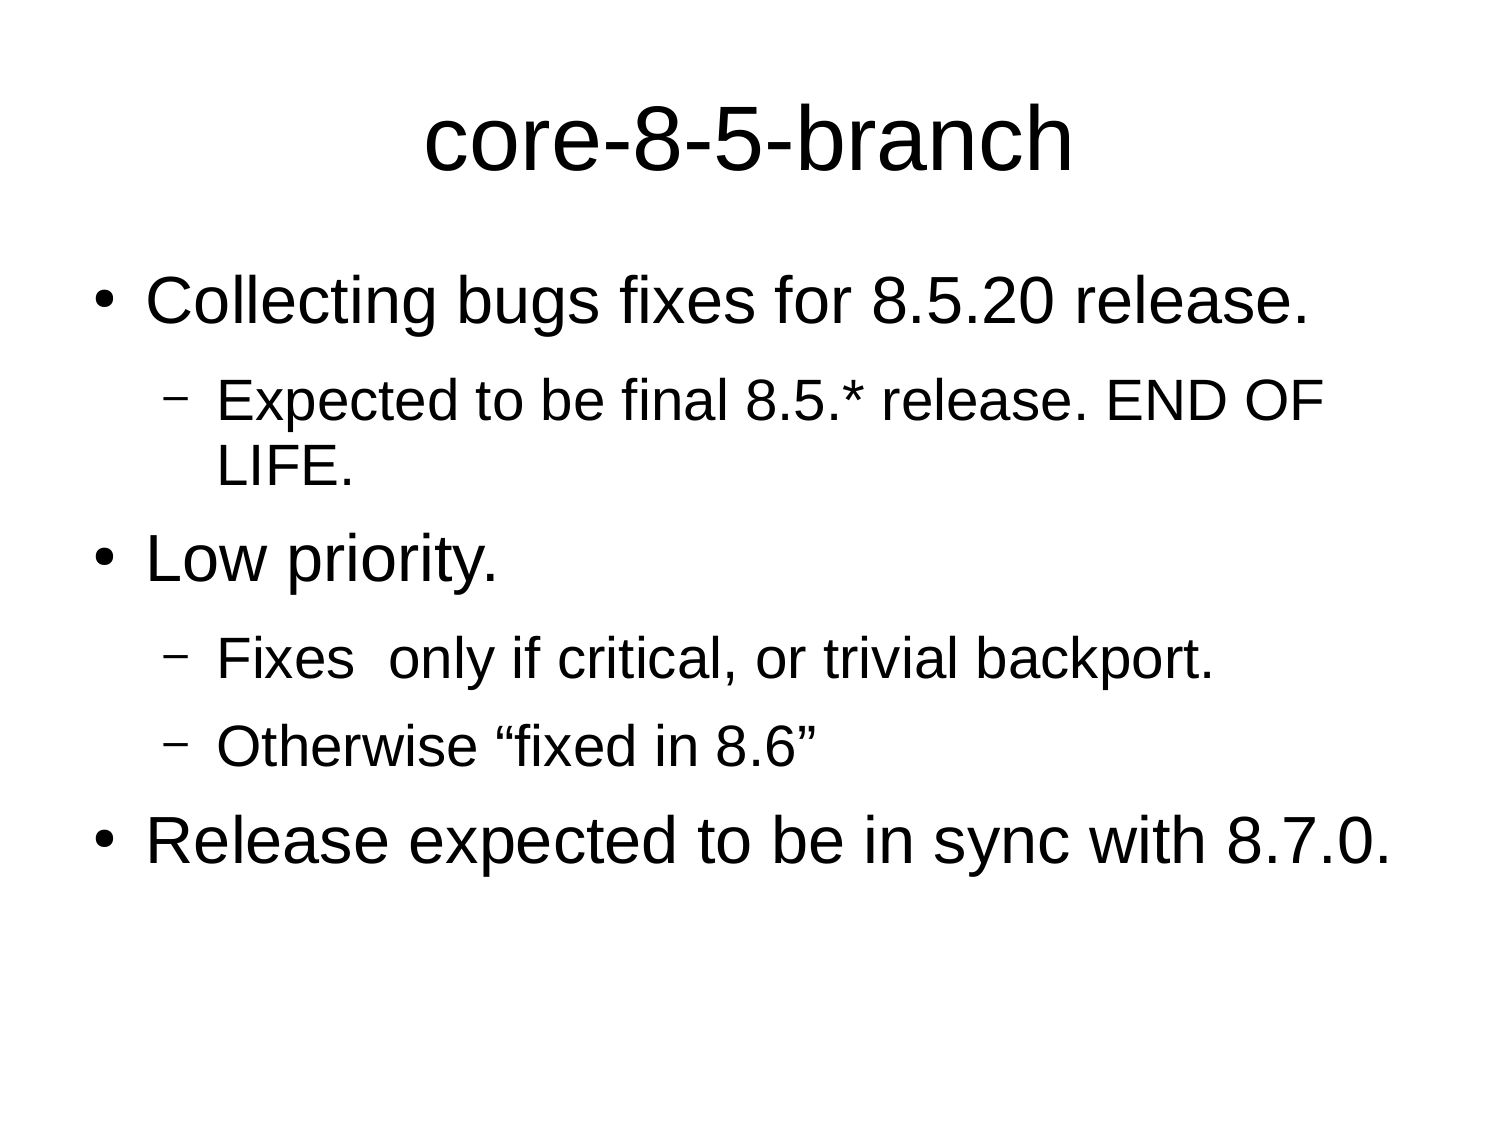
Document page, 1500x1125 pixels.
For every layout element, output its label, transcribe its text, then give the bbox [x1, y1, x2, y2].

title core-8-5-branch [75, 44, 1425, 233]
list Collecting bugs fixes for 8.5.20 release. Expected to be final 8.5.* release. END OF LIFE. Low priority. Fixes only if critical, or trivial backport. Otherwise “fixed in 8.6” Release expected to be in sync with 8.7.0. [75, 263, 1425, 916]
